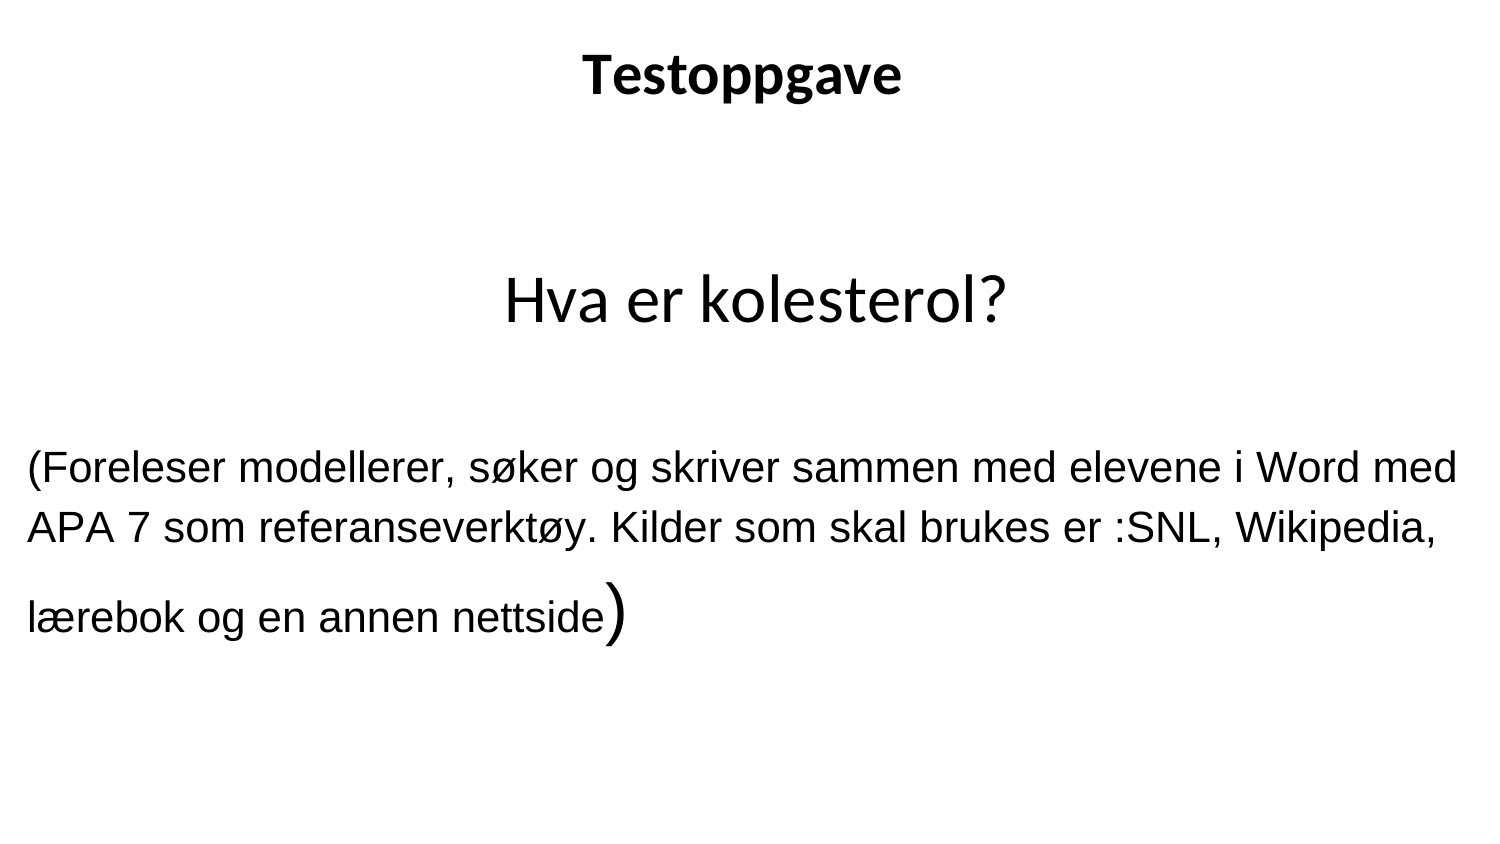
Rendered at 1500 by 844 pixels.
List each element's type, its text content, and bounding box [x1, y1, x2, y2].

text_box Testoppgave Hva er kolesterol? (Foreleser modellerer, søker og skriver sammen med elevene i Word med APA 7 som referanseverktøy. Kilder som skal brukes er :SNL, Wikipedia, lærebok og en annen nettside) [12, 18, 1487, 793]
